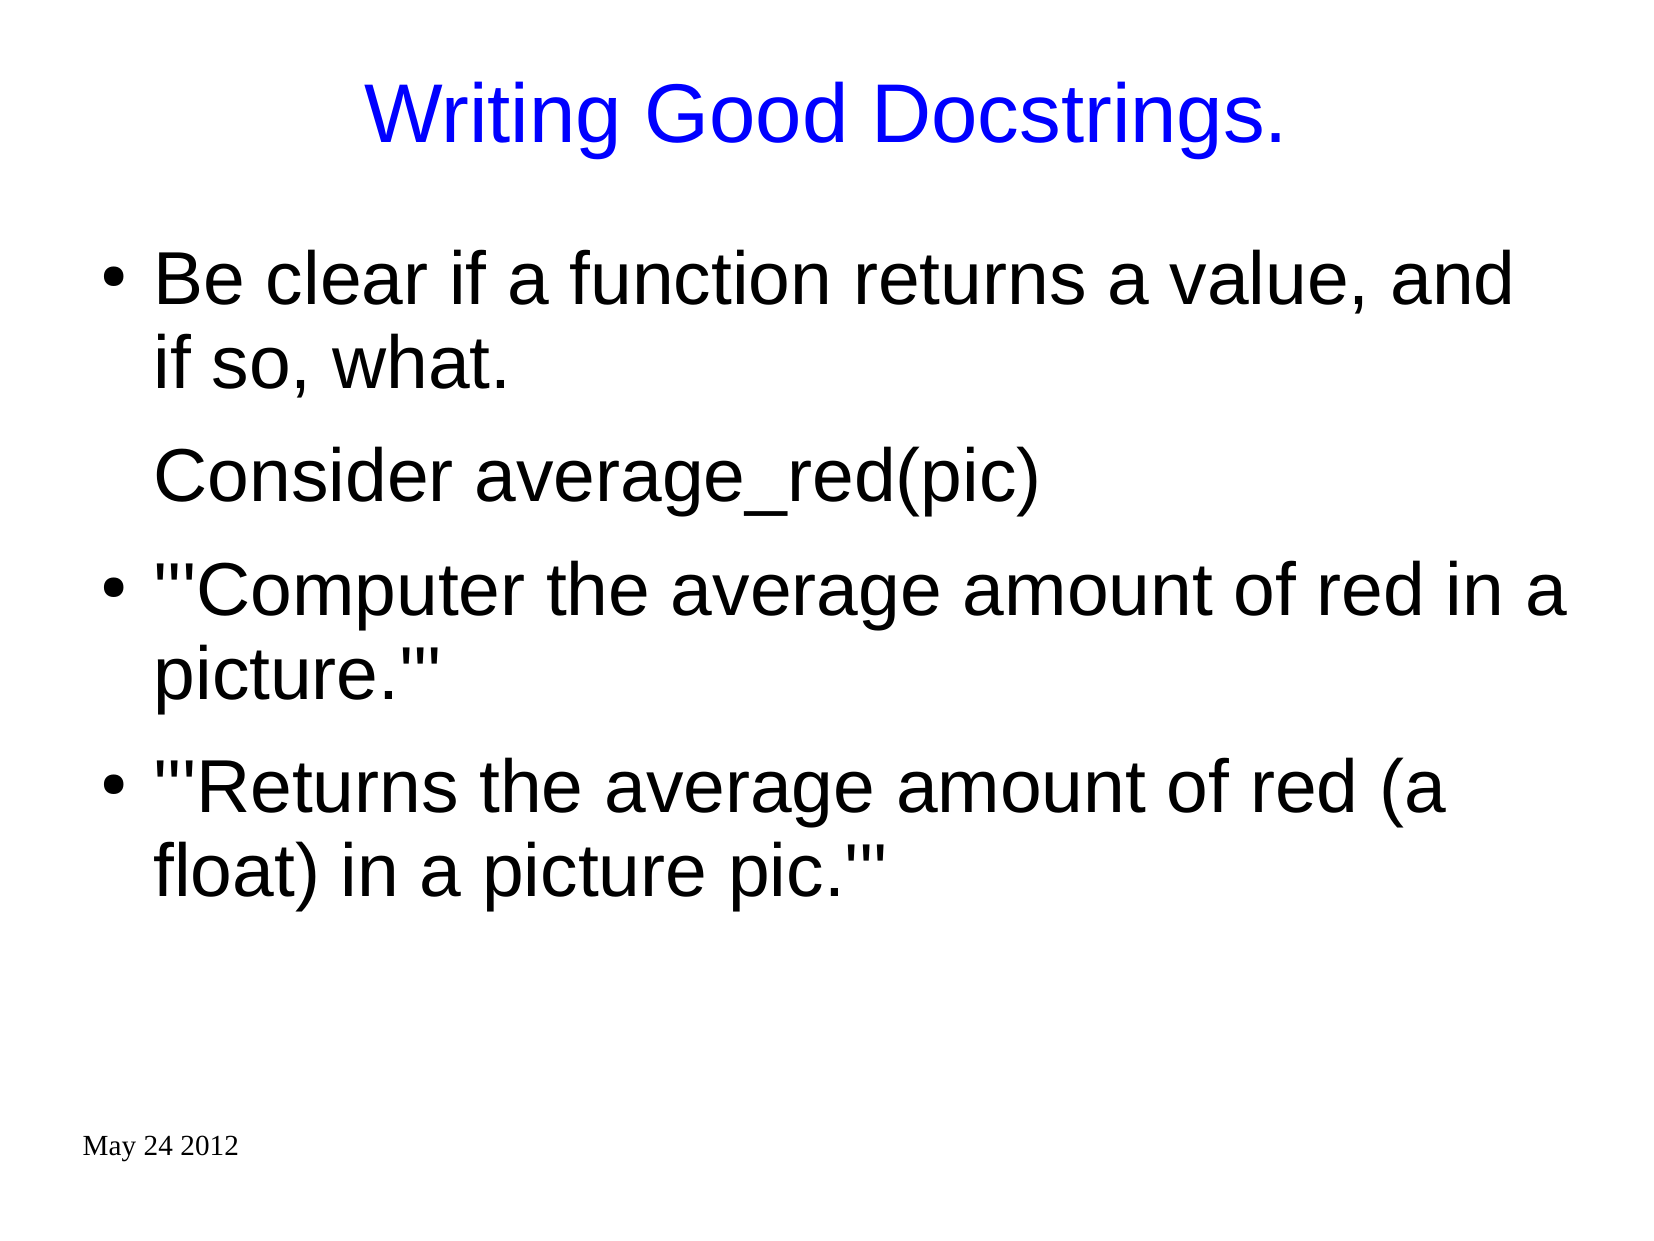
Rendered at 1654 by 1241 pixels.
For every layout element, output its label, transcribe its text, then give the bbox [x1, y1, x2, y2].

title Writing Good Docstrings. [82, 49, 1571, 178]
list Be clear if a function returns a value, and if so, what. Consider average_red(pic) '''Computer the average amount of red in a picture.''' '''Returns the average amount of red (a float) in a picture pic.''' [82, 236, 1571, 1109]
